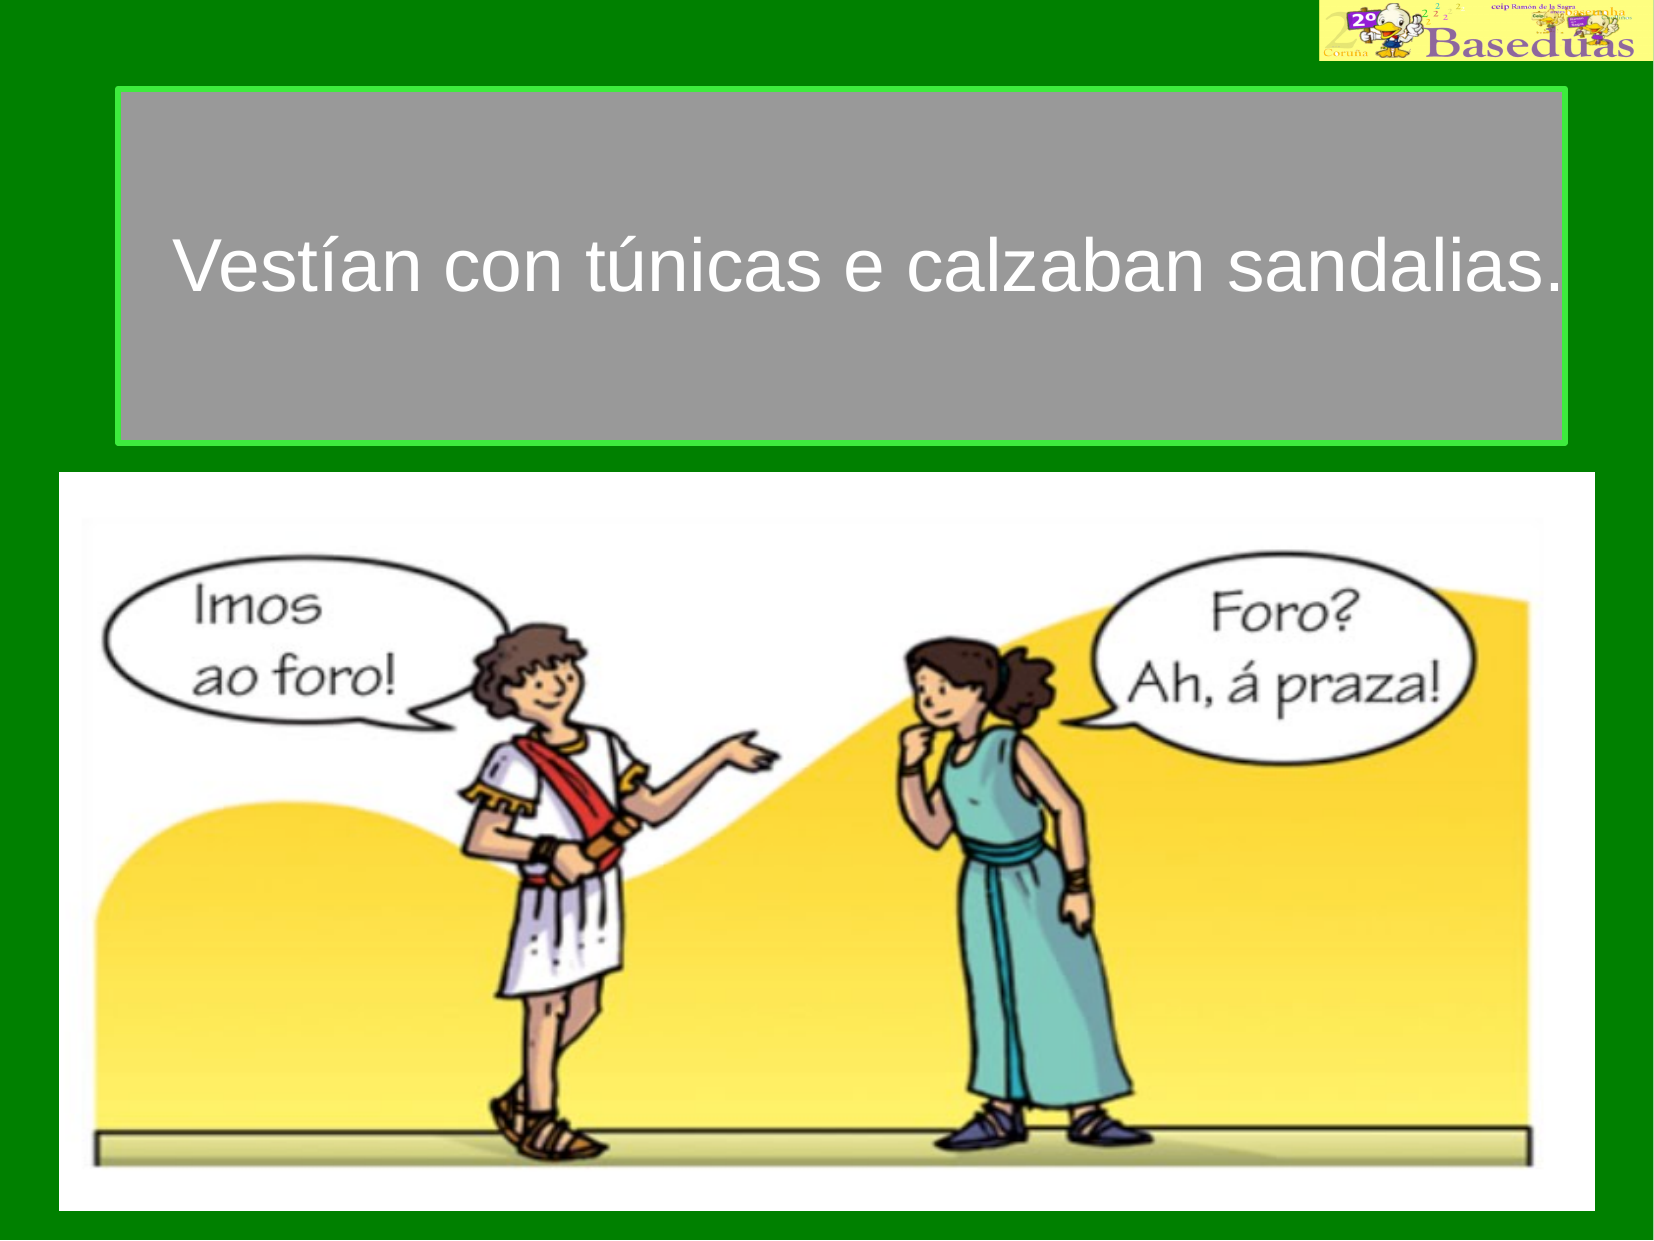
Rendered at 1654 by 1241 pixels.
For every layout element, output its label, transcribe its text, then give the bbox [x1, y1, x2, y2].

text_box Vestían con túnicas e calzaban sandalias. [118, 88, 1565, 443]
picture [1319, 0, 1654, 61]
picture [59, 472, 1595, 1211]
